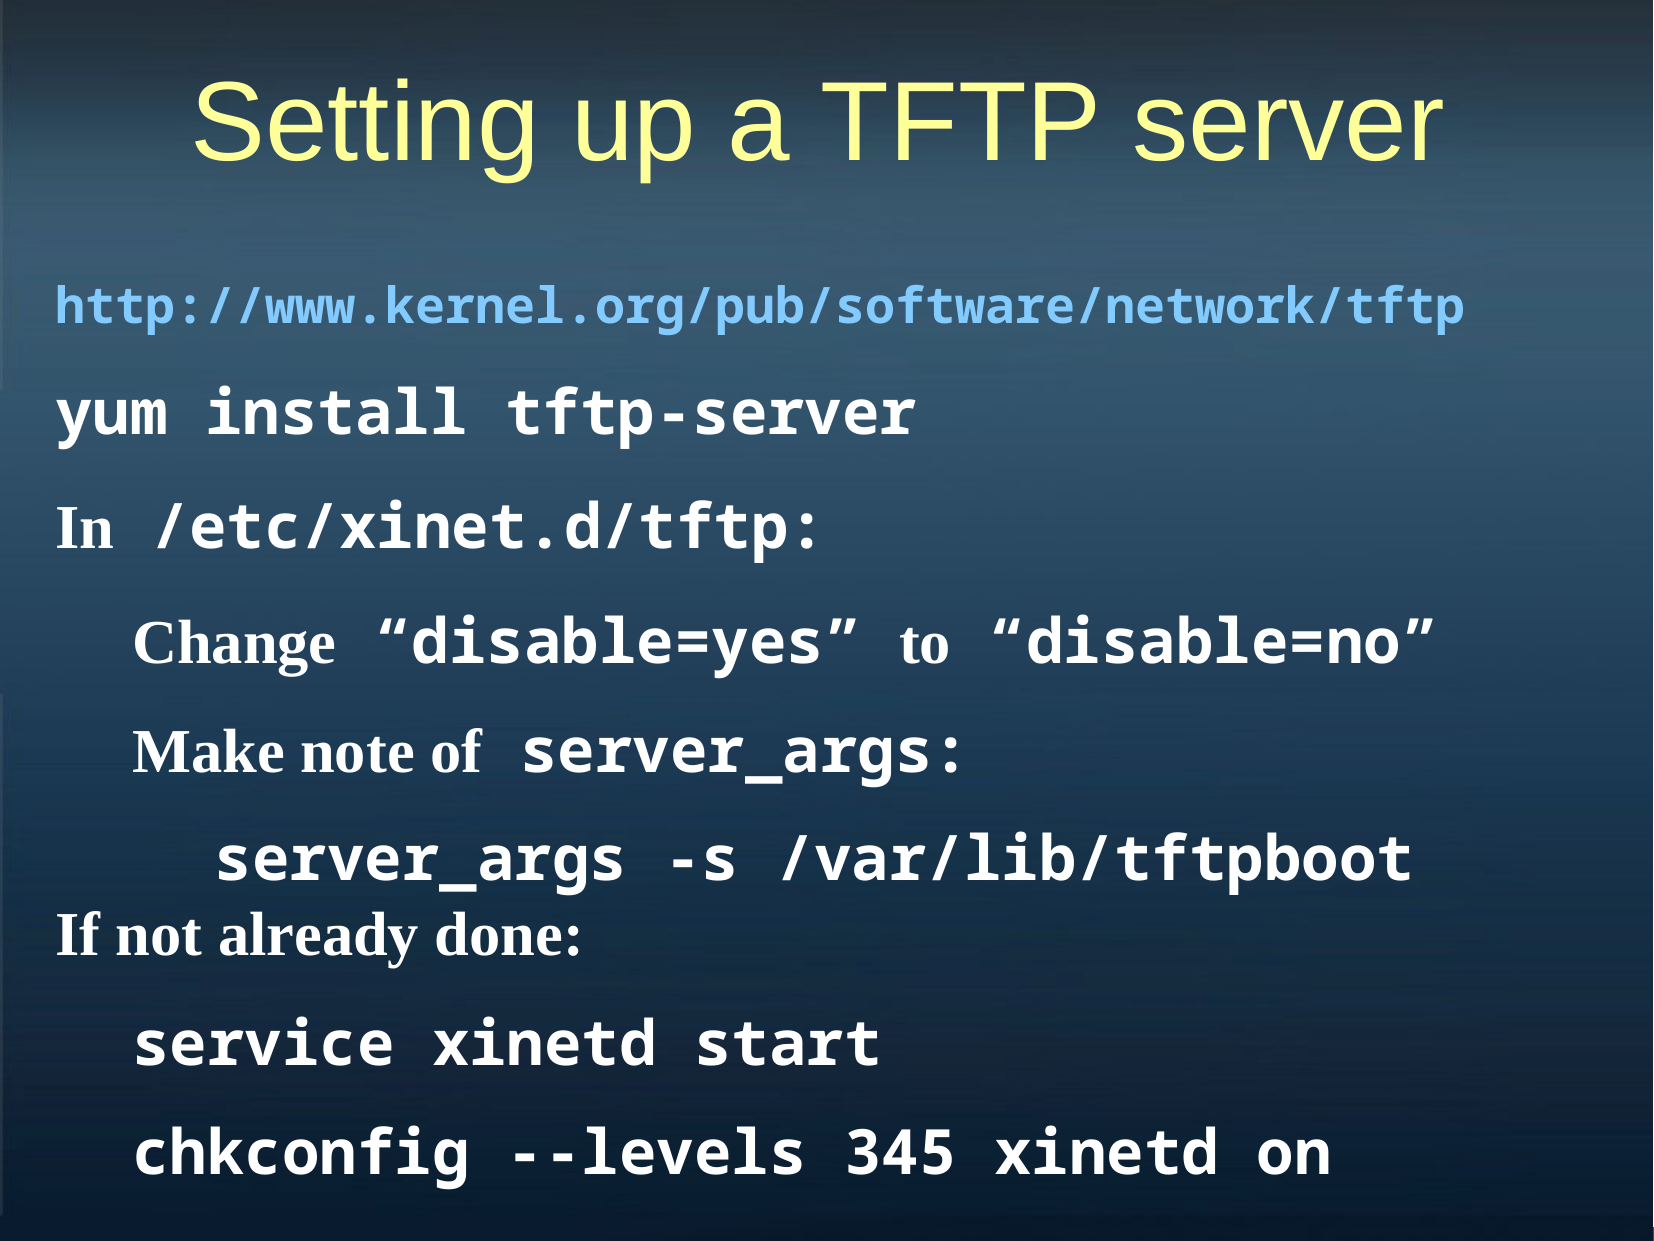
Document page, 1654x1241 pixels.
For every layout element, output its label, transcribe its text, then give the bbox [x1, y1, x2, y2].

list http://www.kernel.org/pub/software/network/tftp yum install tftp-server In /etc/xinet.d/tftp: Change “disable=yes” to “disable=no” Make note of server_args: server_args -s /var/lib/tftpboot [37, 269, 1653, 887]
title Setting up a TFTP server [112, 17, 1525, 226]
picture [0, 0, 1653, 1241]
list If not already done: service xinetd start chkconfig --levels 345 xinetd on [37, 900, 1653, 1190]
